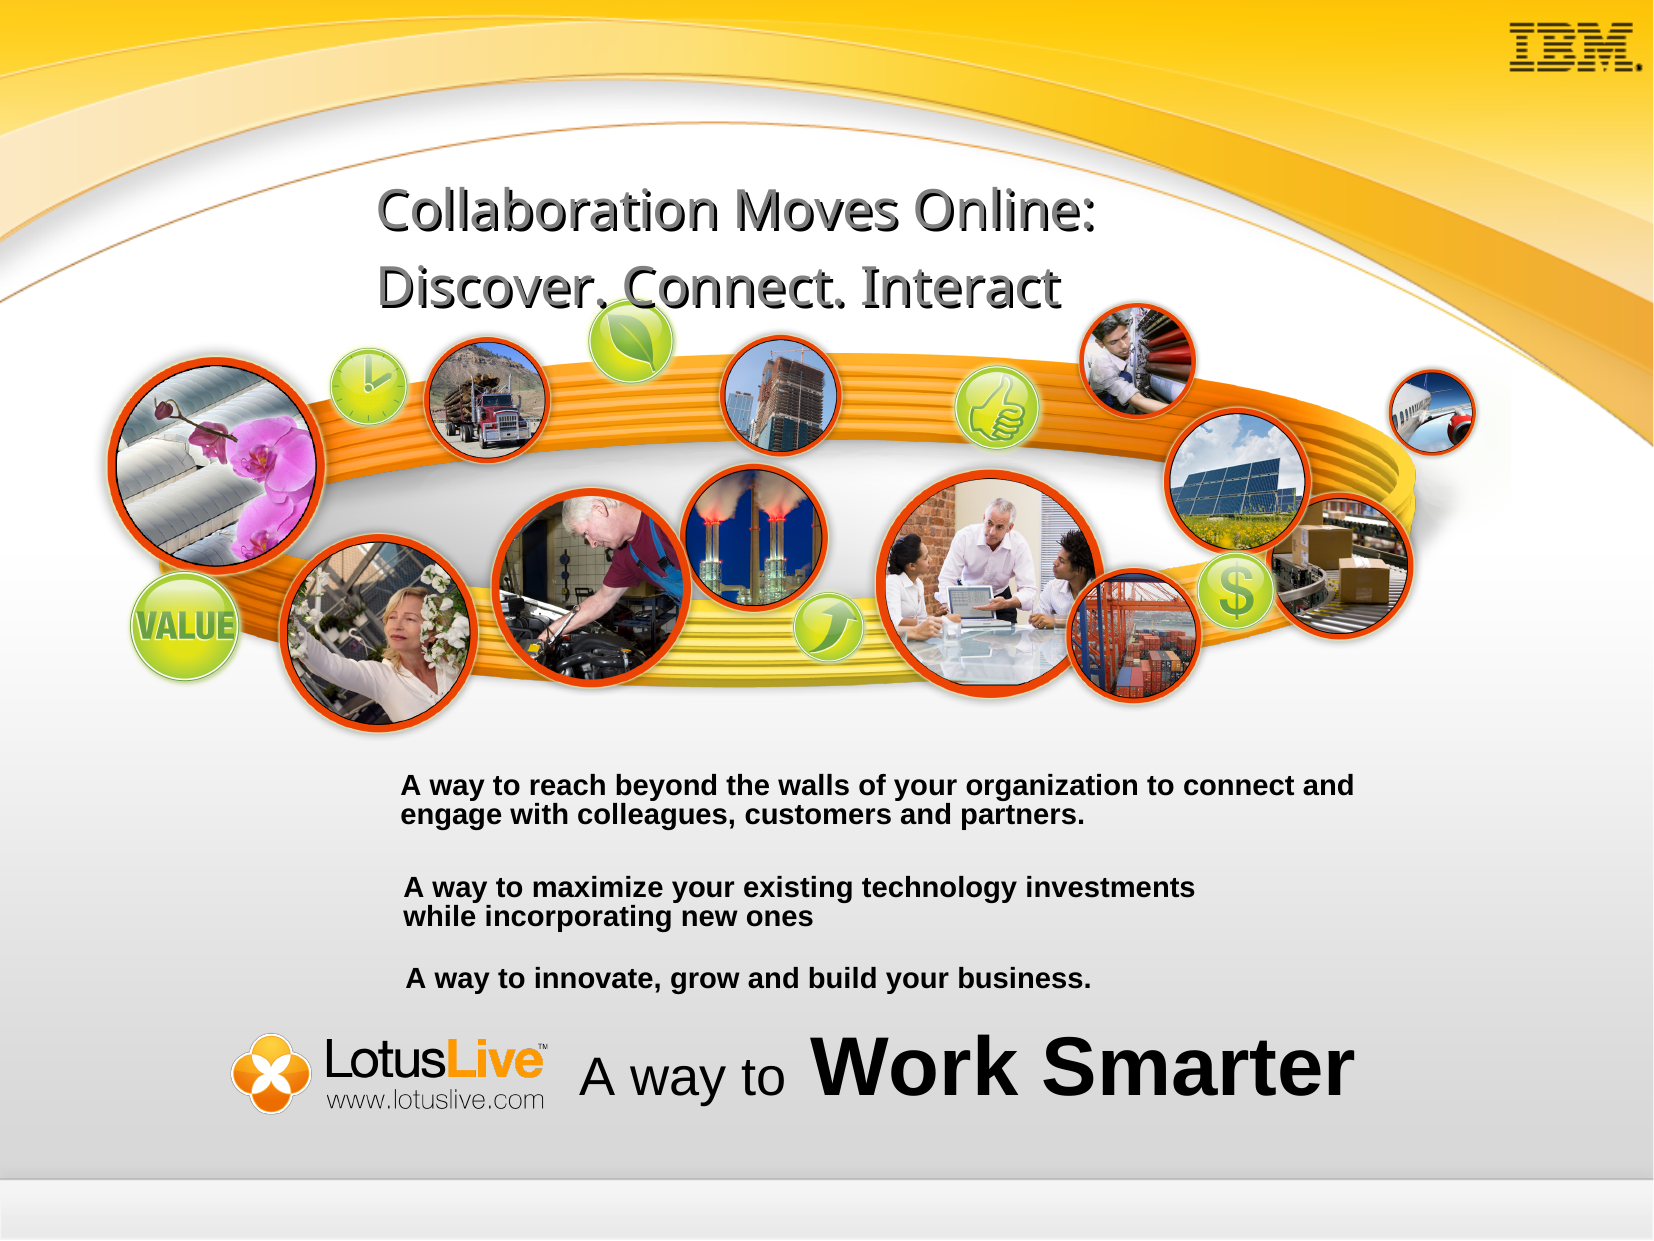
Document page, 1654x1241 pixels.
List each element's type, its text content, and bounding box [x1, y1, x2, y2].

picture [0, 0, 1654, 1240]
text_box A way to innovate, grow and build your business. [405, 964, 1161, 1033]
text_box A way to reach beyond the walls of your organization to connect and engage with colleagues, customers and partners. [400, 771, 1358, 874]
text_box A way to maximize your existing technology investments while incorporating new ones [403, 873, 1267, 944]
text_box Collaboration Moves Online: Discover. Connect. Interact [360, 161, 1654, 315]
text_box A way to Work Smarter [588, 1030, 1367, 1112]
